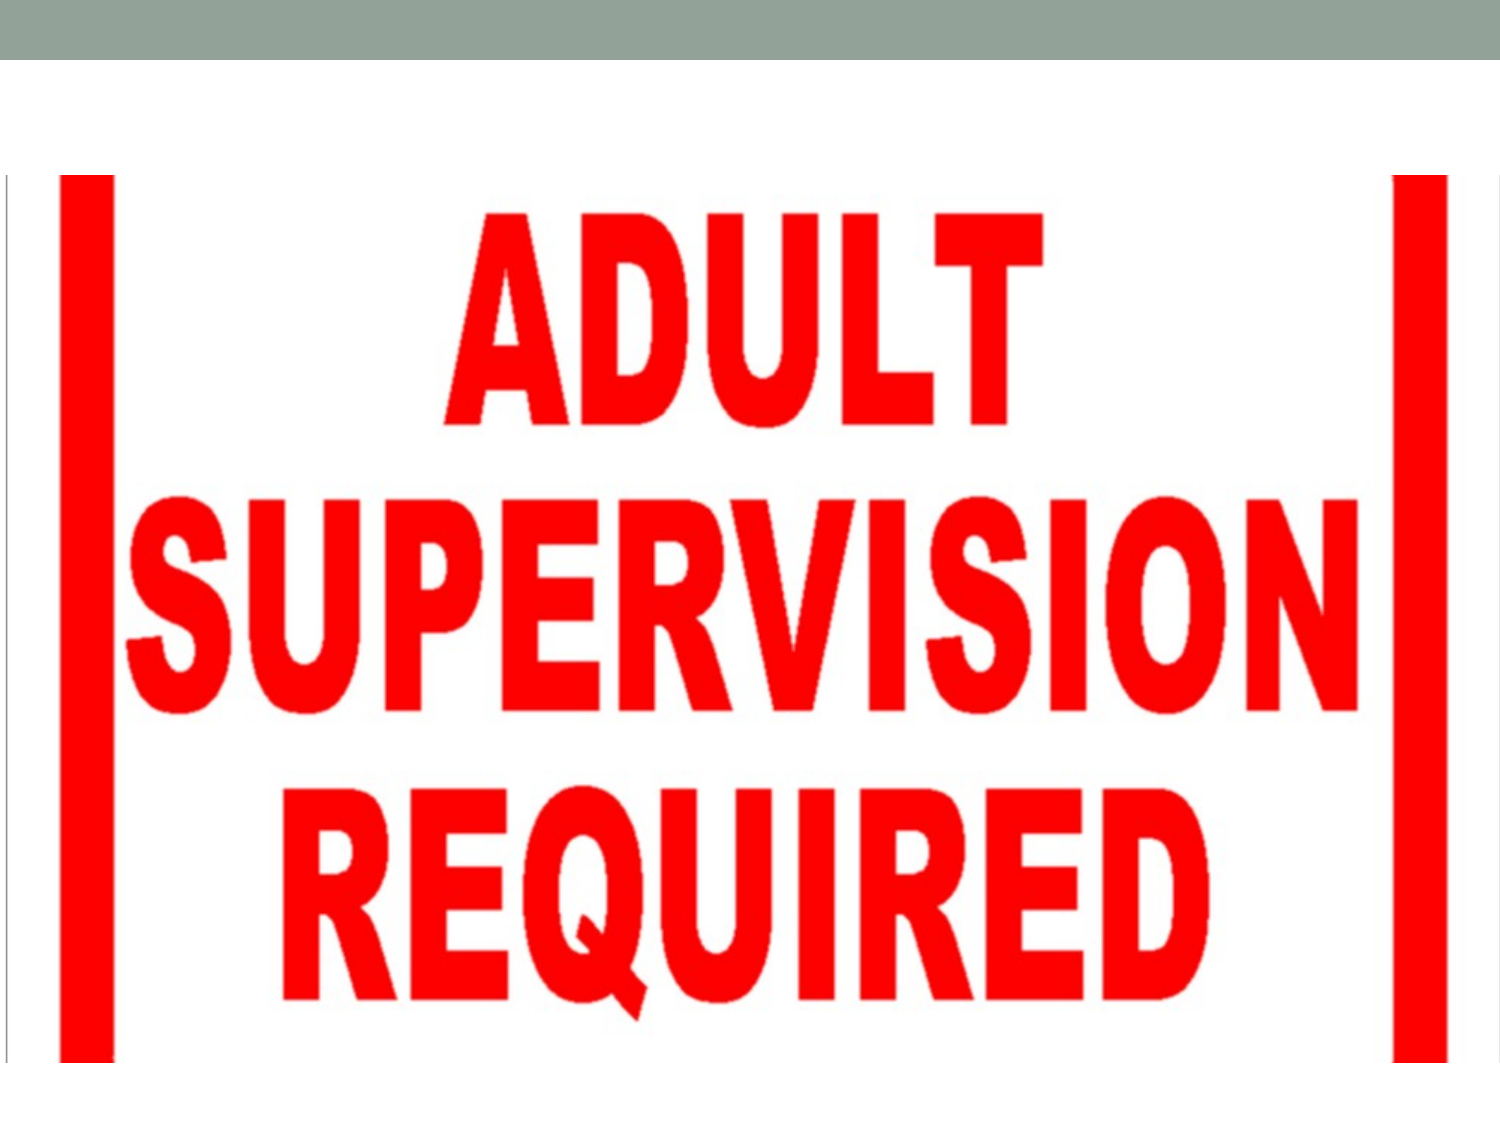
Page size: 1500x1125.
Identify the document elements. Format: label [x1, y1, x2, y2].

picture [5, 175, 1500, 1063]
